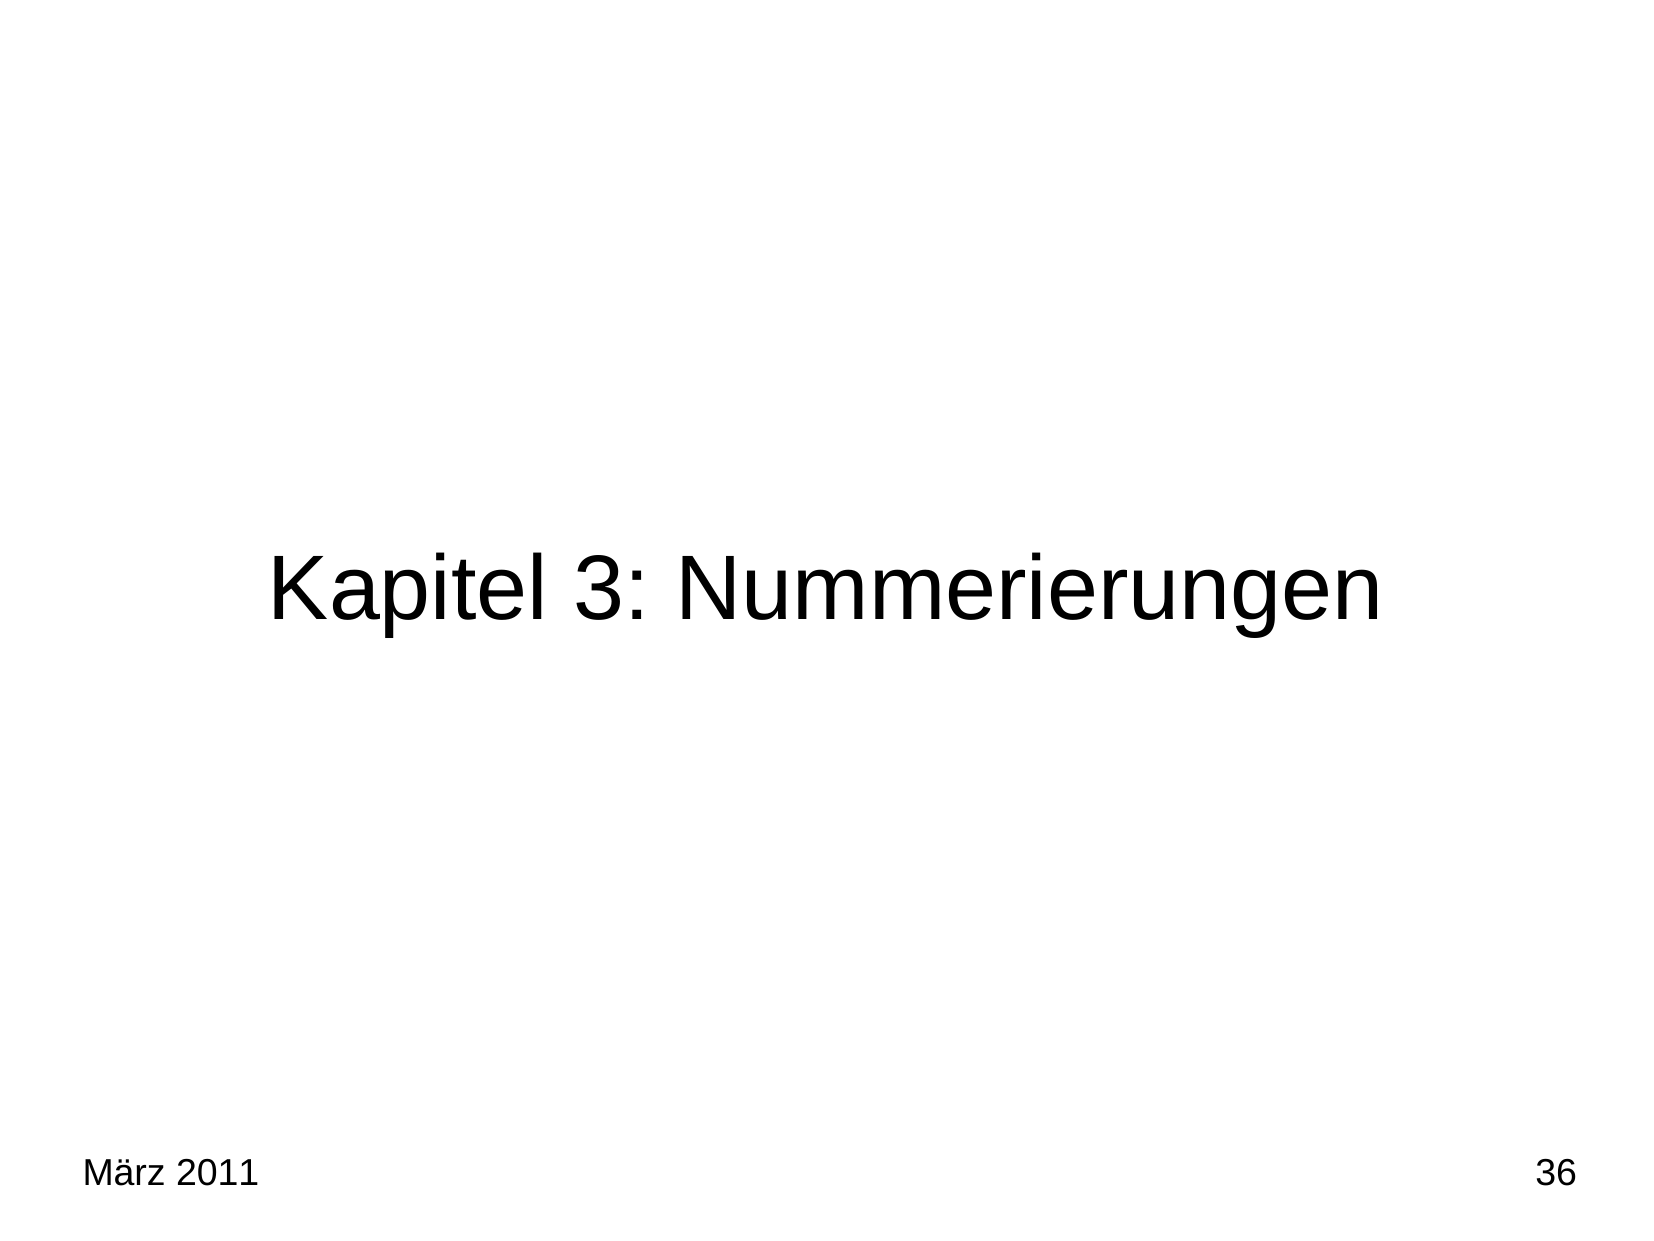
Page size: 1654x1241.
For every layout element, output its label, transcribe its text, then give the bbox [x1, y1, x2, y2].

title Kapitel 3: Nummerierungen [82, 49, 1571, 1123]
